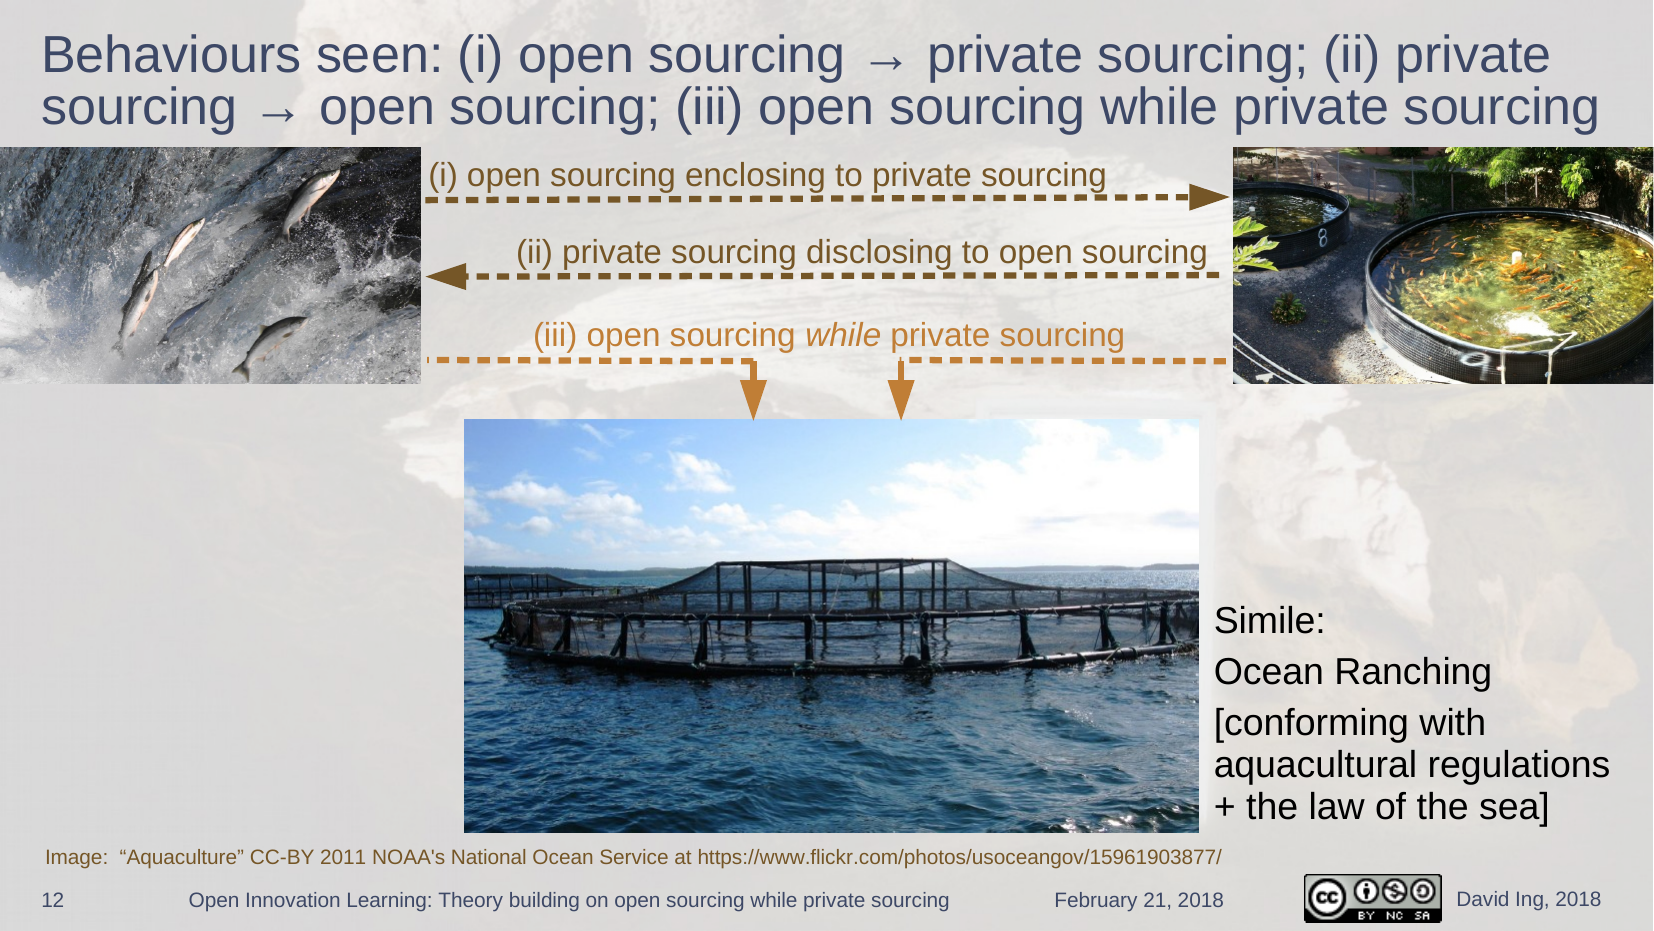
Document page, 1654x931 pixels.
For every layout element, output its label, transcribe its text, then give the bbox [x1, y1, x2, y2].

title Behaviours seen: (i) open sourcing → private sourcing; (ii) private sourcing → open sourcing; (iii) open sourcing while private sourcing [41, 30, 1613, 142]
text_box (ii) private sourcing disclosing to open sourcing [501, 226, 1234, 278]
table_cell 4. [0, 0, 1653, 931]
text_box Simile: Ocean Ranching [conforming with aquacultural regulations + the law of the sea] [1198, 592, 1640, 835]
picture [1304, 877, 1442, 923]
text_box (i) open sourcing enclosing to private sourcing [413, 149, 1193, 202]
text_box (iii) open sourcing while private sourcing [518, 308, 1142, 361]
text_box Image: “Aquaculture” CC-BY 2011 NOAA's National Ocean Service at https://www.flickr.com/photos/usoceangov/15961903877/ [30, 838, 1478, 877]
picture [464, 419, 1199, 833]
picture [1233, 147, 1654, 384]
picture [0, 147, 421, 384]
